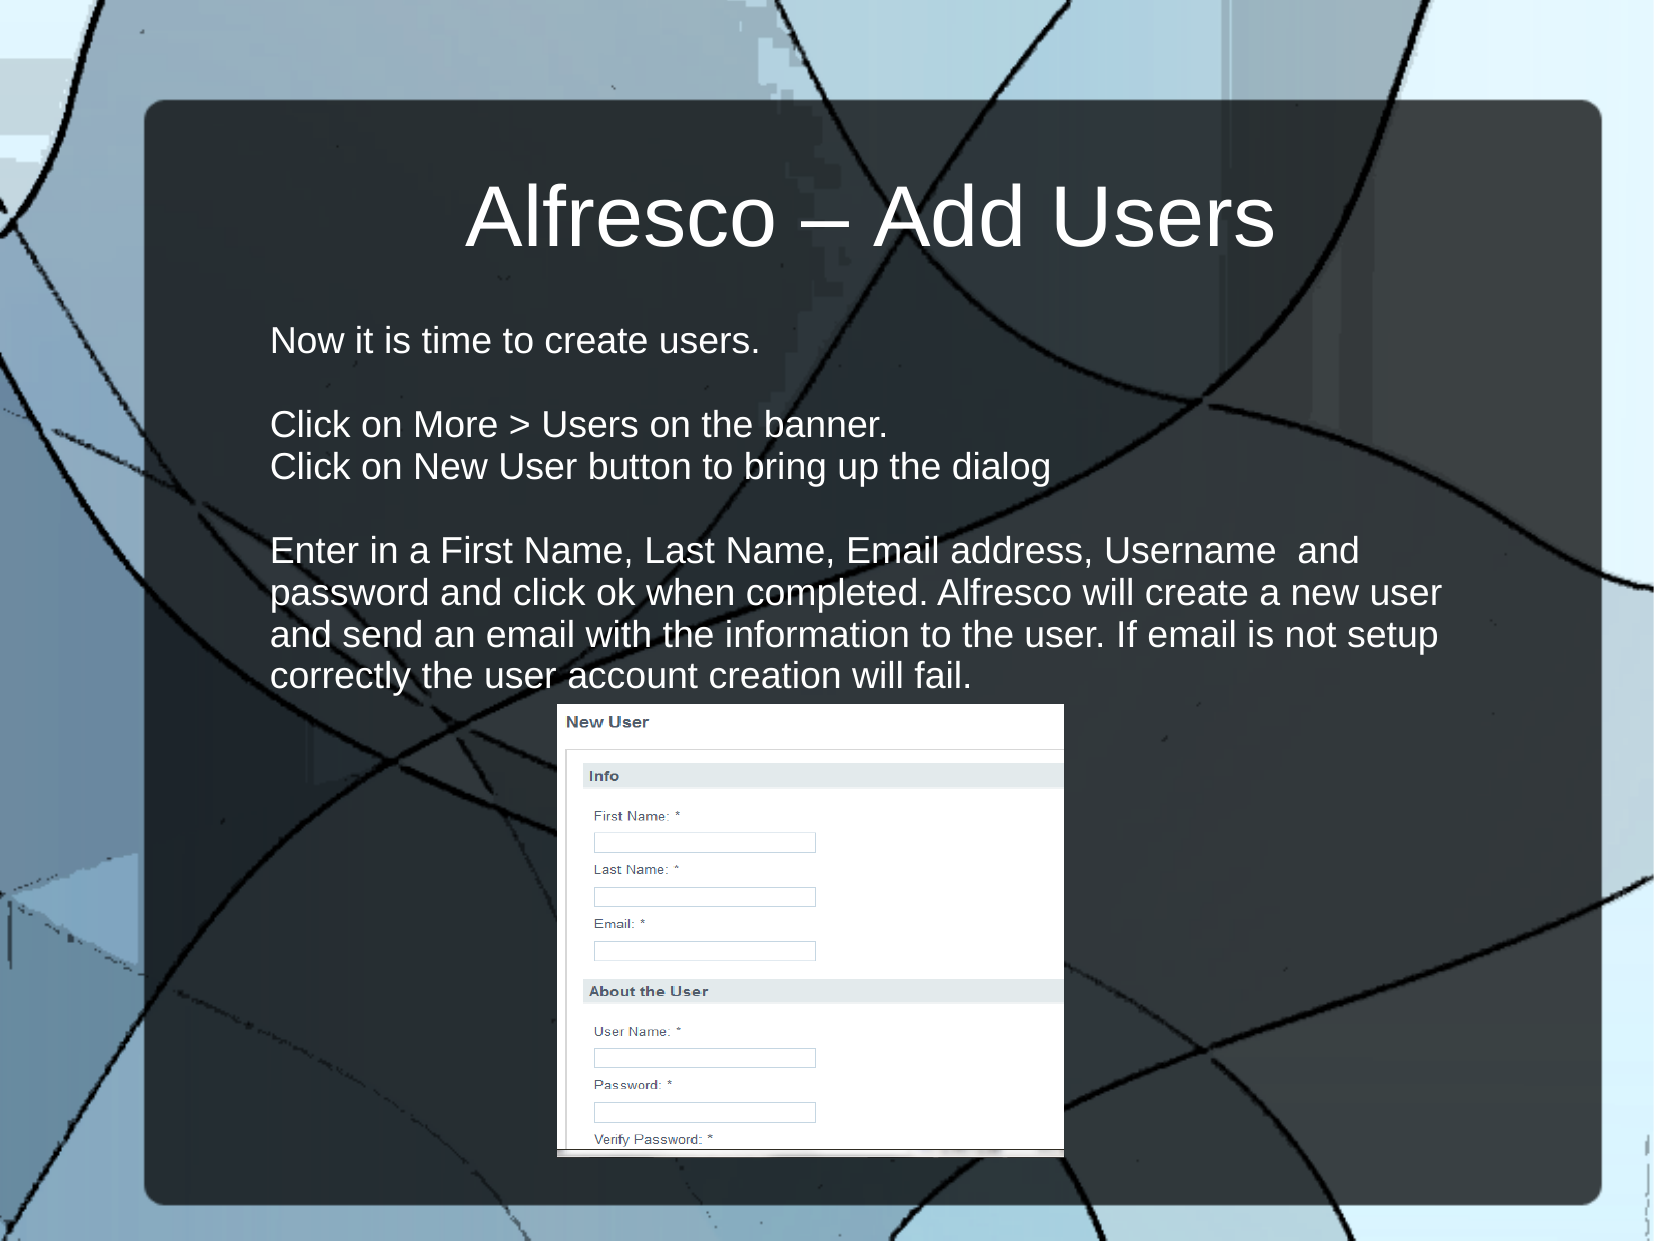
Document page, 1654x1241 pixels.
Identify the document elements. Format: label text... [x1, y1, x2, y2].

text_box Now it is time to create users. Click on More > Users on the banner. Click on New User button to bring up the dialog Enter in a First Name, Last Name, Email address, Username and password and click ok when completed. Alfresco will create a new user and send an email with the information to the user. If email is not setup correctly the user account creation will fail. [255, 325, 1516, 706]
picture [0, 0, 1654, 1241]
title Alfresco – Add Users [159, 108, 1583, 325]
